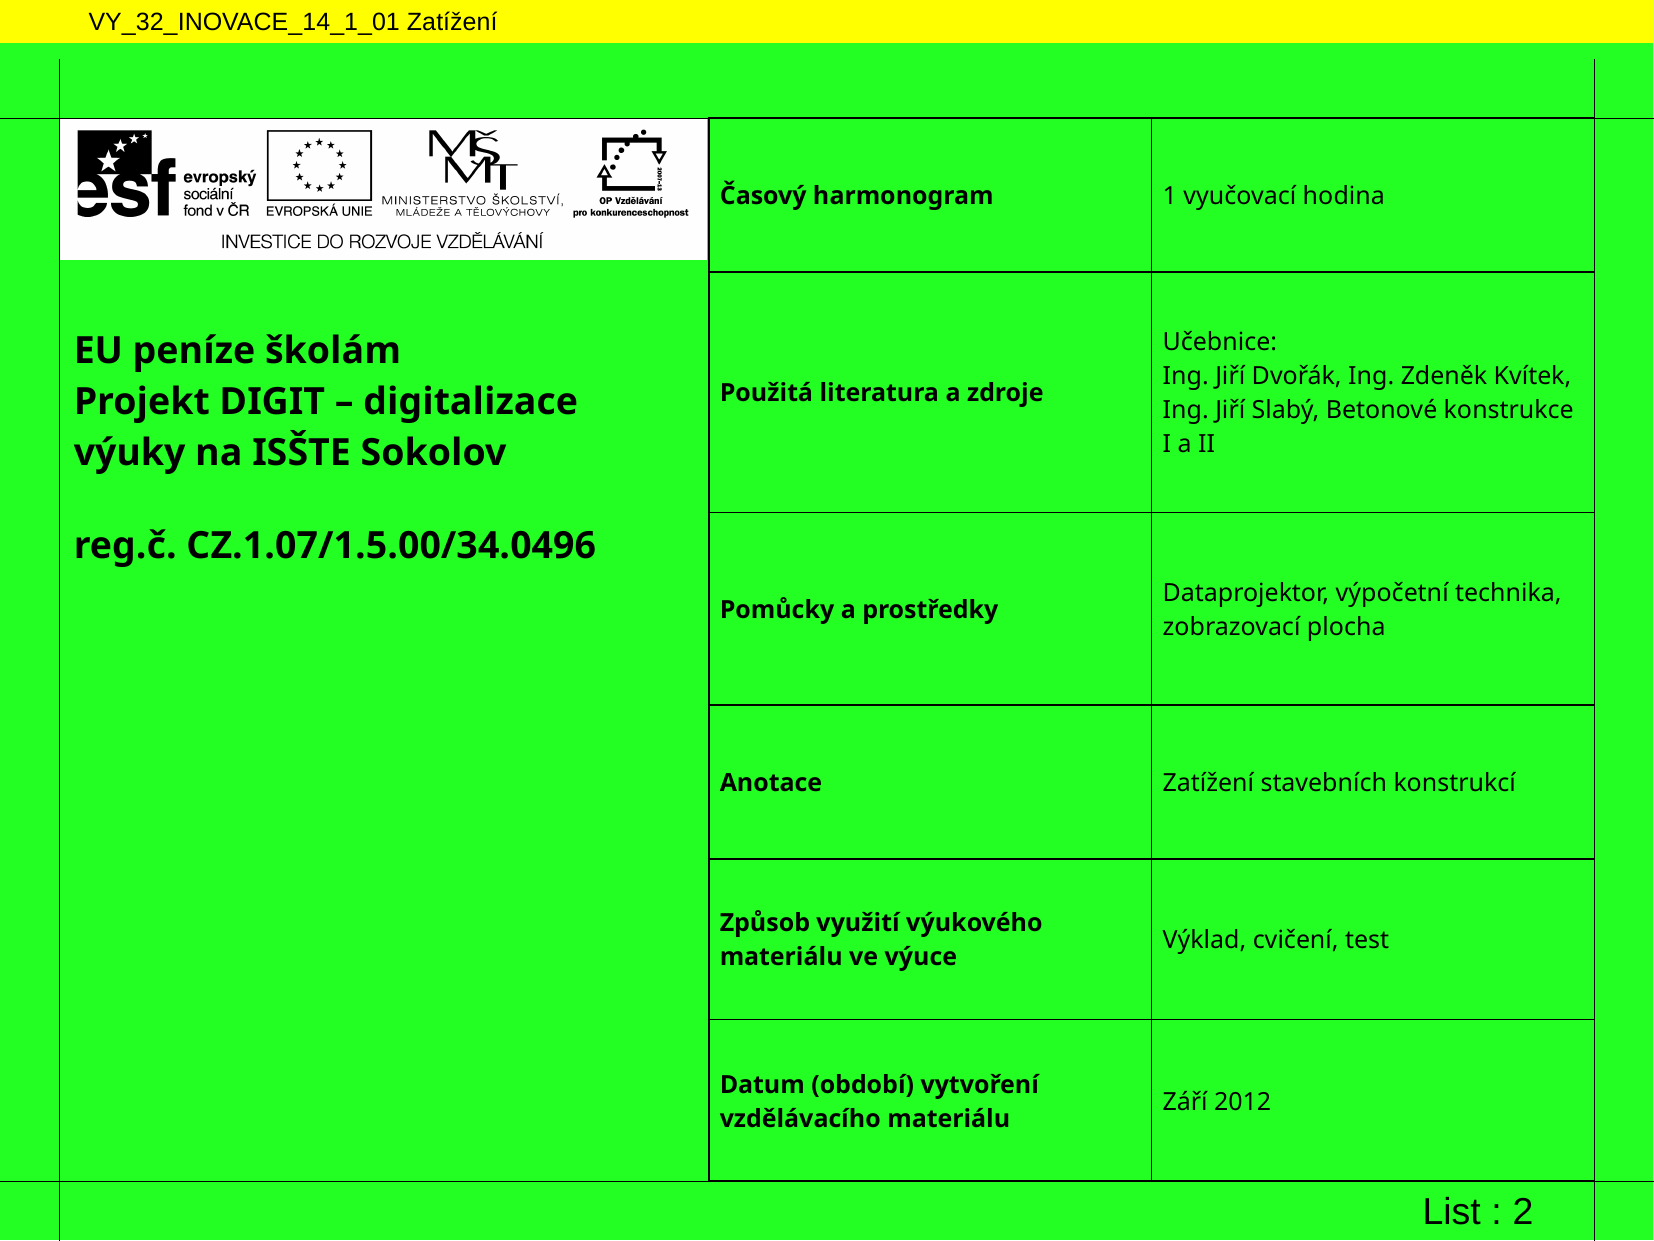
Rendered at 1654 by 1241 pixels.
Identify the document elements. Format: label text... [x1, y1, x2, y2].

table_cell Datum (období) vytvoření vzdělávacího materiálu [710, 1020, 1151, 1180]
table_cell Anotace [710, 706, 1151, 858]
table_header Časový harmonogram [710, 119, 1151, 271]
table_cell Způsob využití výukového materiálu ve výuce [710, 860, 1151, 1019]
text_box VY_32_INOVACE_14_1_01 Zatížení [0, 0, 1654, 43]
text_box EU peníze školám Projekt DIGIT – digitalizace výuky na ISŠTE Sokolov reg.č. CZ.1.07/1.5.00/34.0496 [59, 315, 680, 562]
table_cell Září 2012 [1152, 1020, 1594, 1180]
table_cell Učebnice: Ing. Jiří Dvořák, Ing. Zdeněk Kvítek, Ing. Jiří Slabý, Betonové konstrukce I a II [1152, 273, 1594, 512]
table_header 1 vyučovací hodina [1152, 119, 1594, 271]
picture [60, 119, 707, 260]
table_cell Použitá literatura a zdroje [710, 273, 1151, 512]
text_box List : <číslo> [1432, 1183, 1654, 1241]
table_cell Dataprojektor, výpočetní technika, zobrazovací plocha [1152, 513, 1594, 704]
table_cell Zatížení stavebních konstrukcí [1152, 706, 1594, 858]
table_cell Pomůcky a prostředky [710, 513, 1151, 704]
table_cell Výklad, cvičení, test [1152, 860, 1594, 1019]
